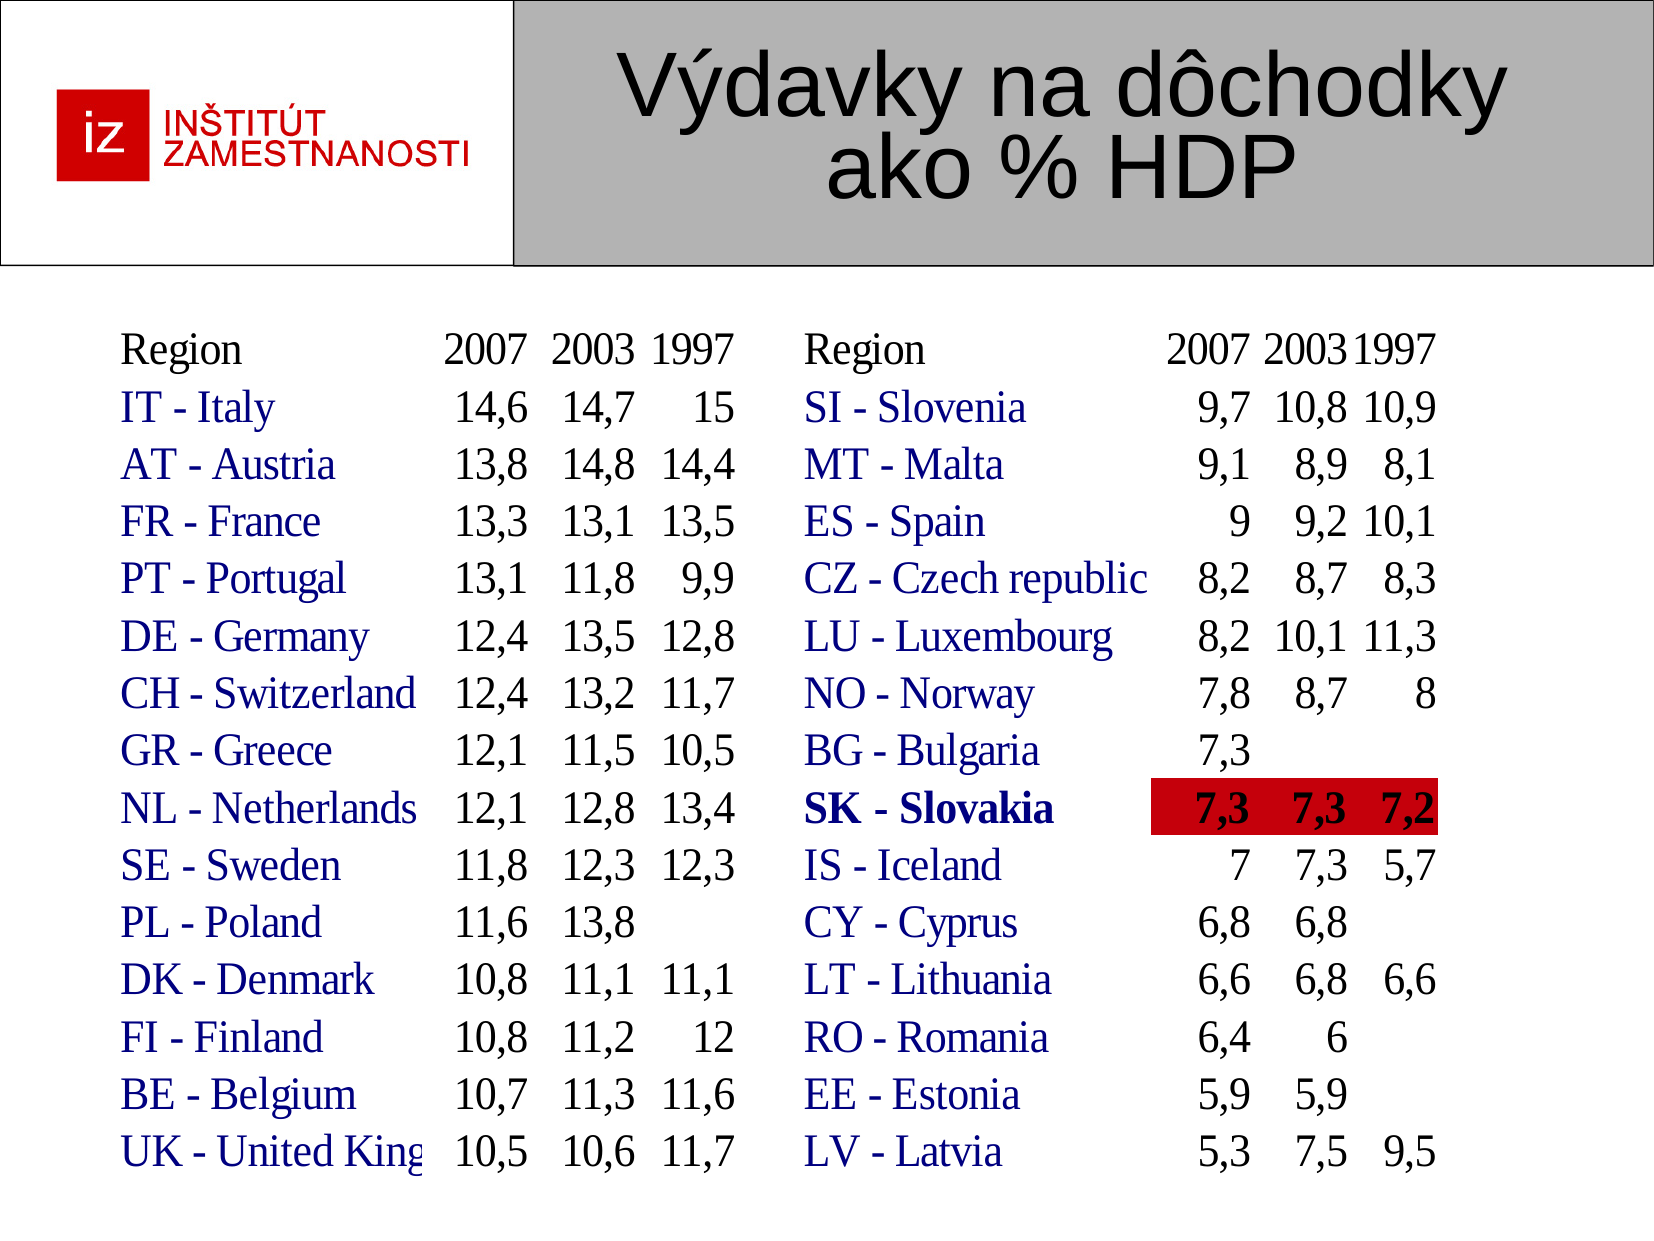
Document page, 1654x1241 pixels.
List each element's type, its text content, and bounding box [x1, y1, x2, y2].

title Výdavky na dôchodky ako % HDP [561, 29, 1565, 237]
chart [118, 310, 1568, 1182]
picture [5, 8, 512, 257]
